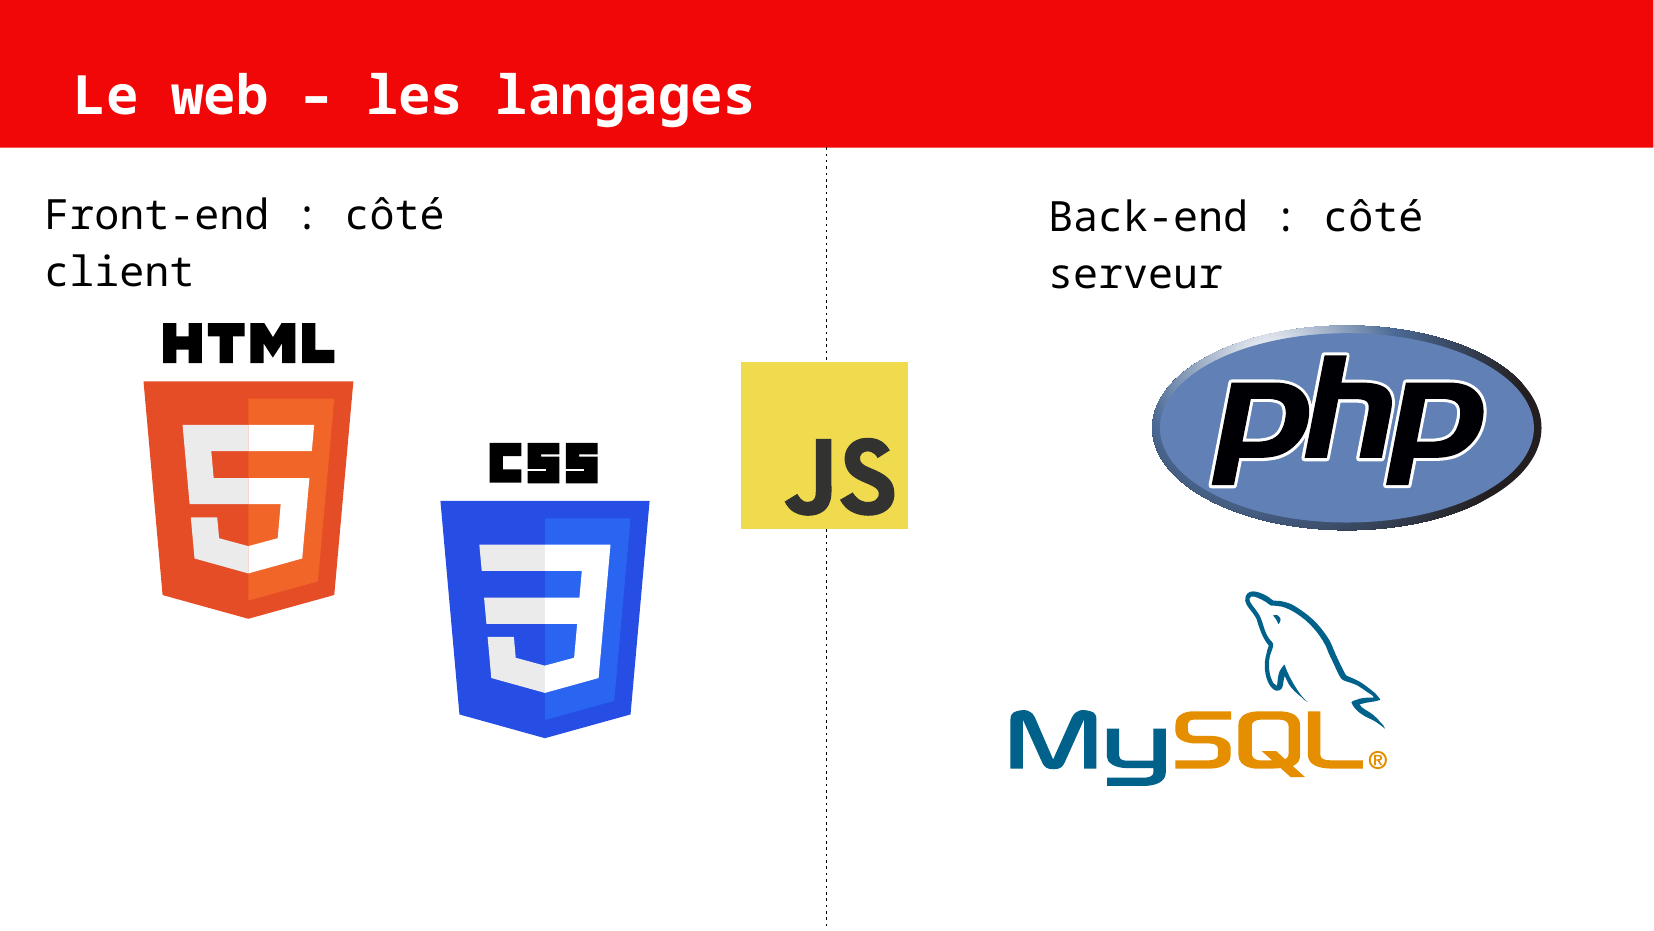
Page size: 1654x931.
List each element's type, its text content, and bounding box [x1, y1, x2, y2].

picture [1151, 324, 1543, 532]
text_box Front-end : côté client [29, 177, 621, 234]
text_box Back-end : côté serveur [1033, 179, 1625, 237]
picture [1009, 590, 1388, 787]
picture [440, 442, 650, 739]
text_box [0, 0, 1654, 148]
picture [142, 322, 355, 621]
picture [738, 359, 911, 532]
text_box Le web – les langages [59, 49, 1506, 119]
